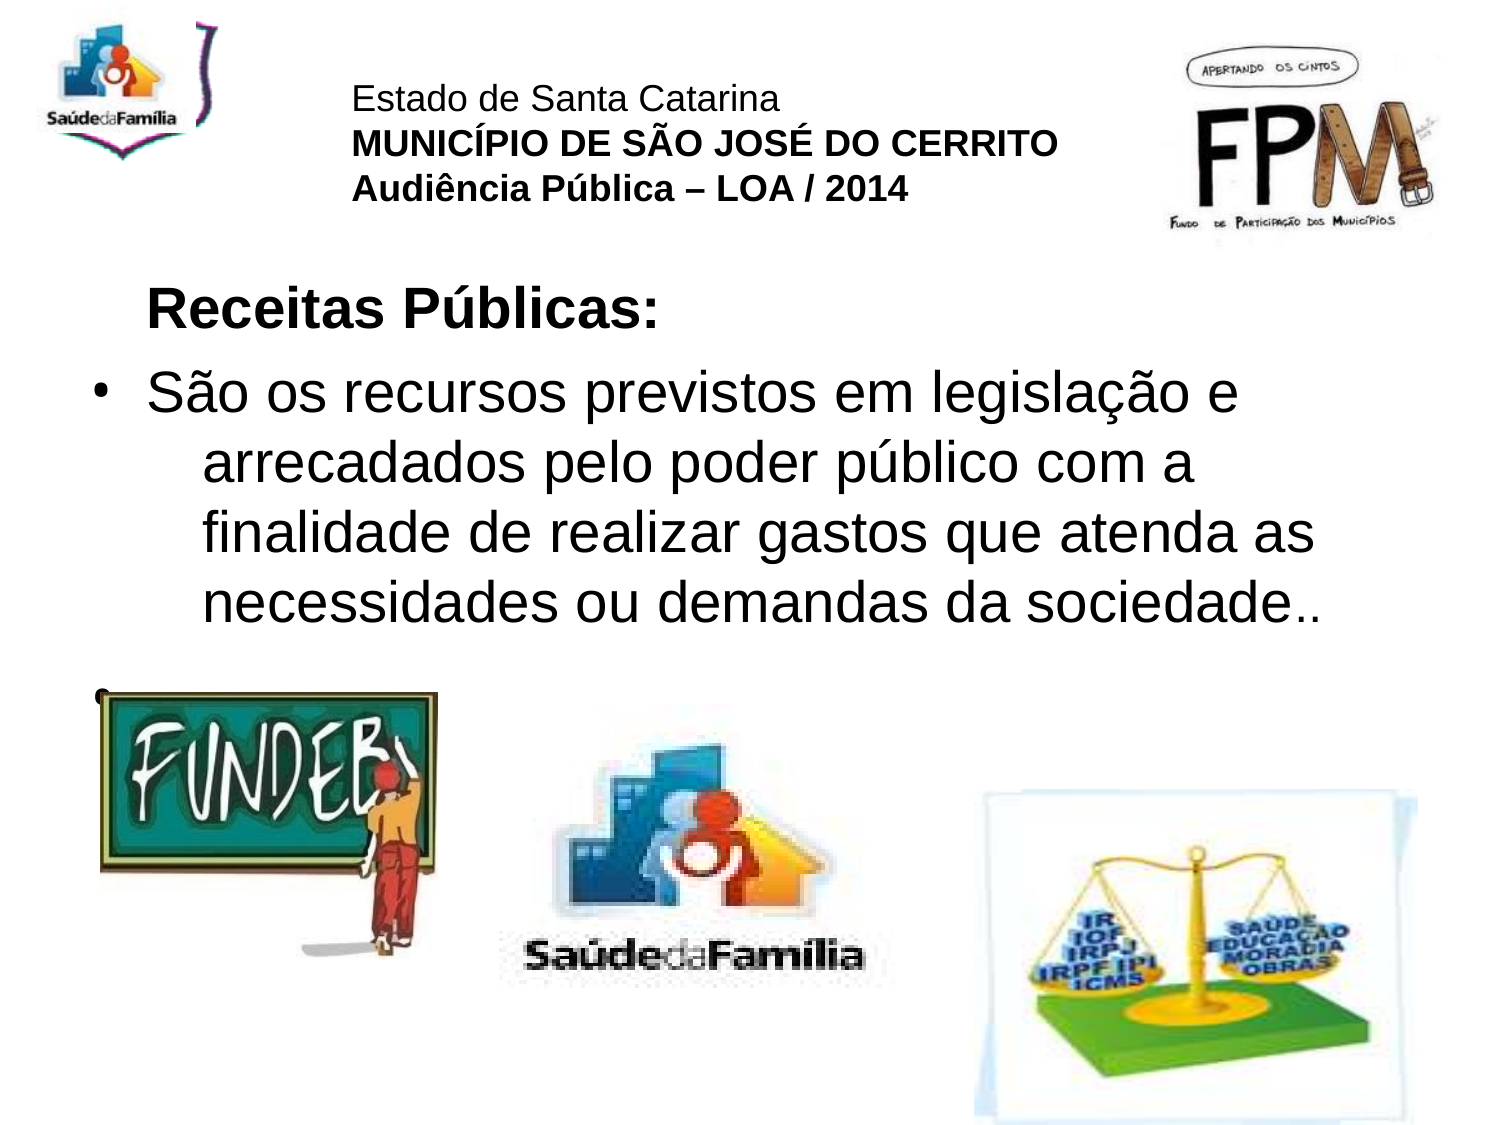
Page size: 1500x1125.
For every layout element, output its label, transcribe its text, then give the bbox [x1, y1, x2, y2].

picture [466, 704, 916, 988]
picture [25, 0, 219, 161]
list Receitas Públicas: São os recursos previstos em legislação e arrecadados pelo poder público com a finalidade de realizar gastos que atenda as necessidades ou demandas da sociedade.. [75, 262, 1426, 1005]
picture [974, 789, 1418, 1125]
text_box Estado de Santa Catarina MUNICÍPIO DE SÃO JOSÉ DO CERRITO Audiência Pública – LOA / 2014 [336, 66, 1086, 216]
picture [100, 692, 438, 960]
picture [1163, 42, 1441, 250]
